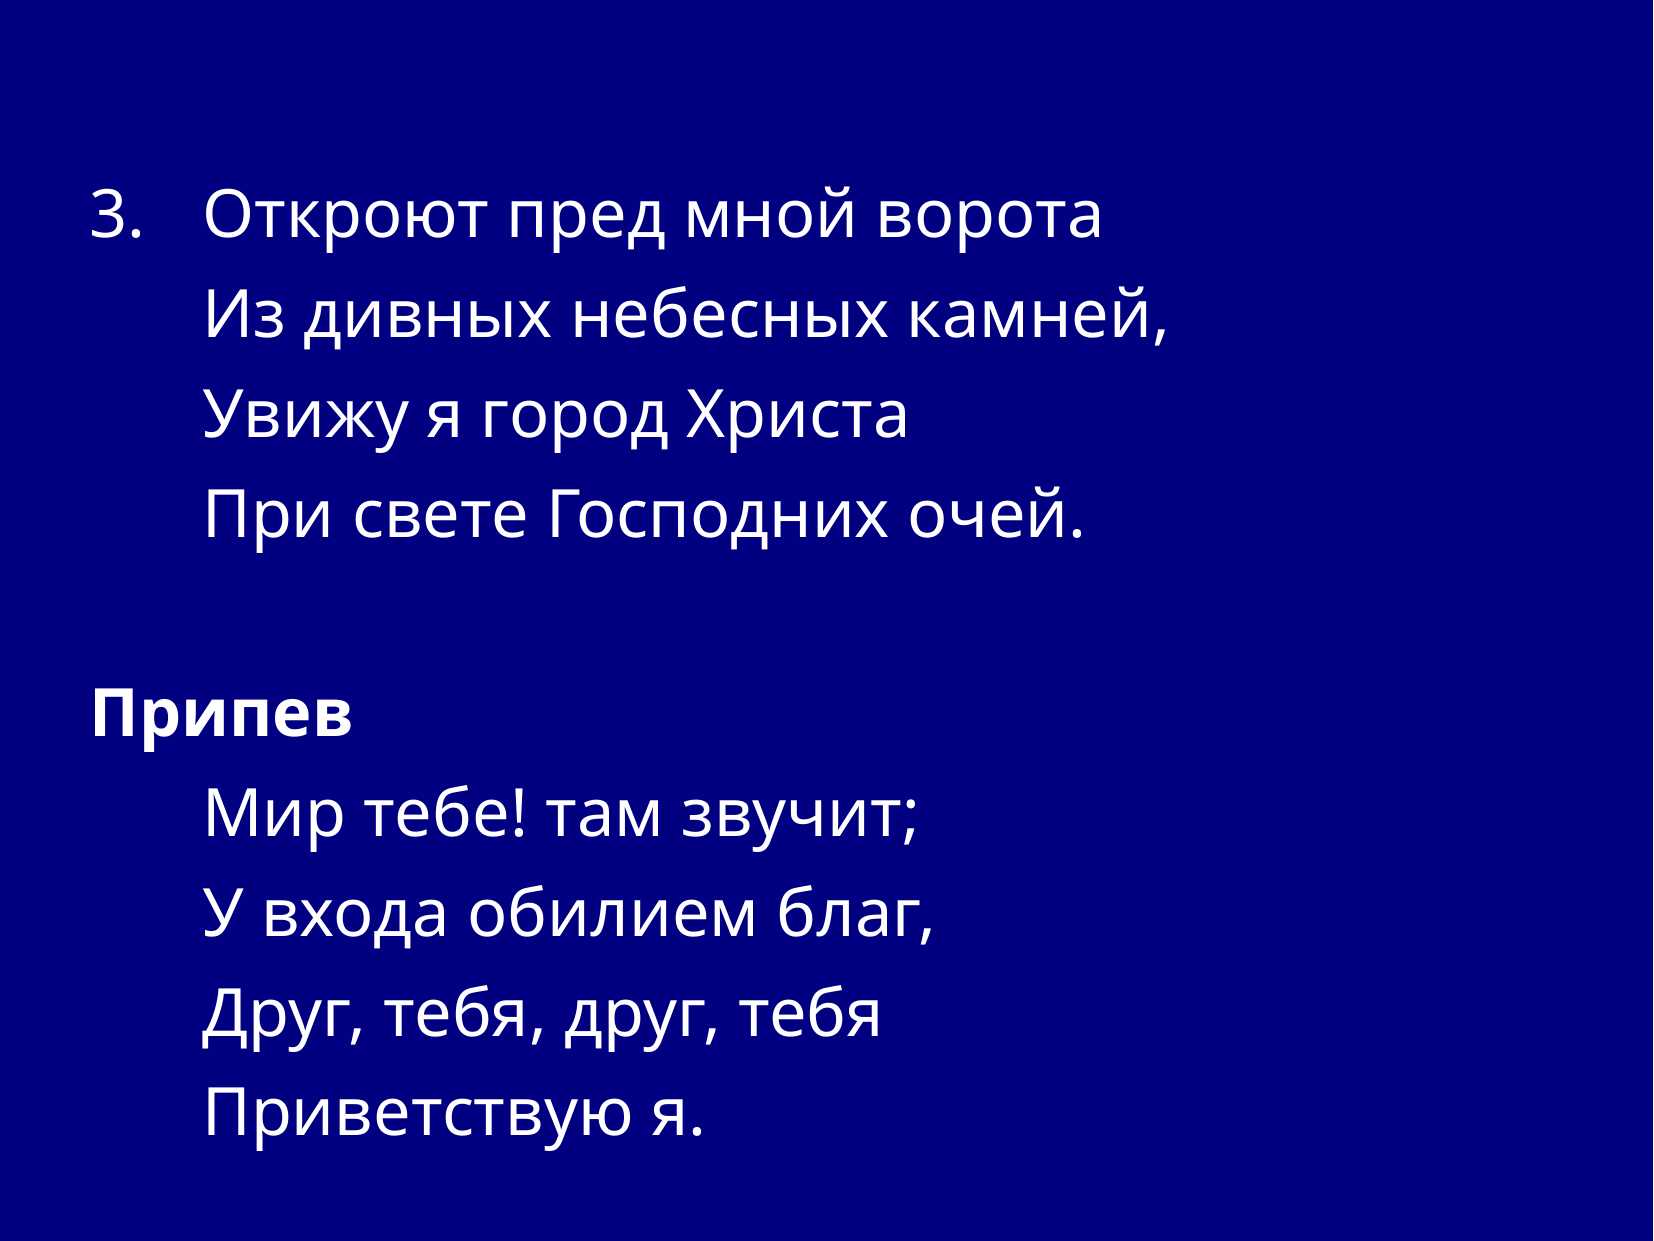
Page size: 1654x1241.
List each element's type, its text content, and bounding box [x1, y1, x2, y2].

text_box 3. Откроют пред мной ворота Из дивных небесных камней, Увижу я город Христа При свете Господних очей. Припев Мир тебе! там звучит; У входа обилием благ, Друг, тебя, друг, тебя Приветствую я. [75, 150, 1576, 1163]
